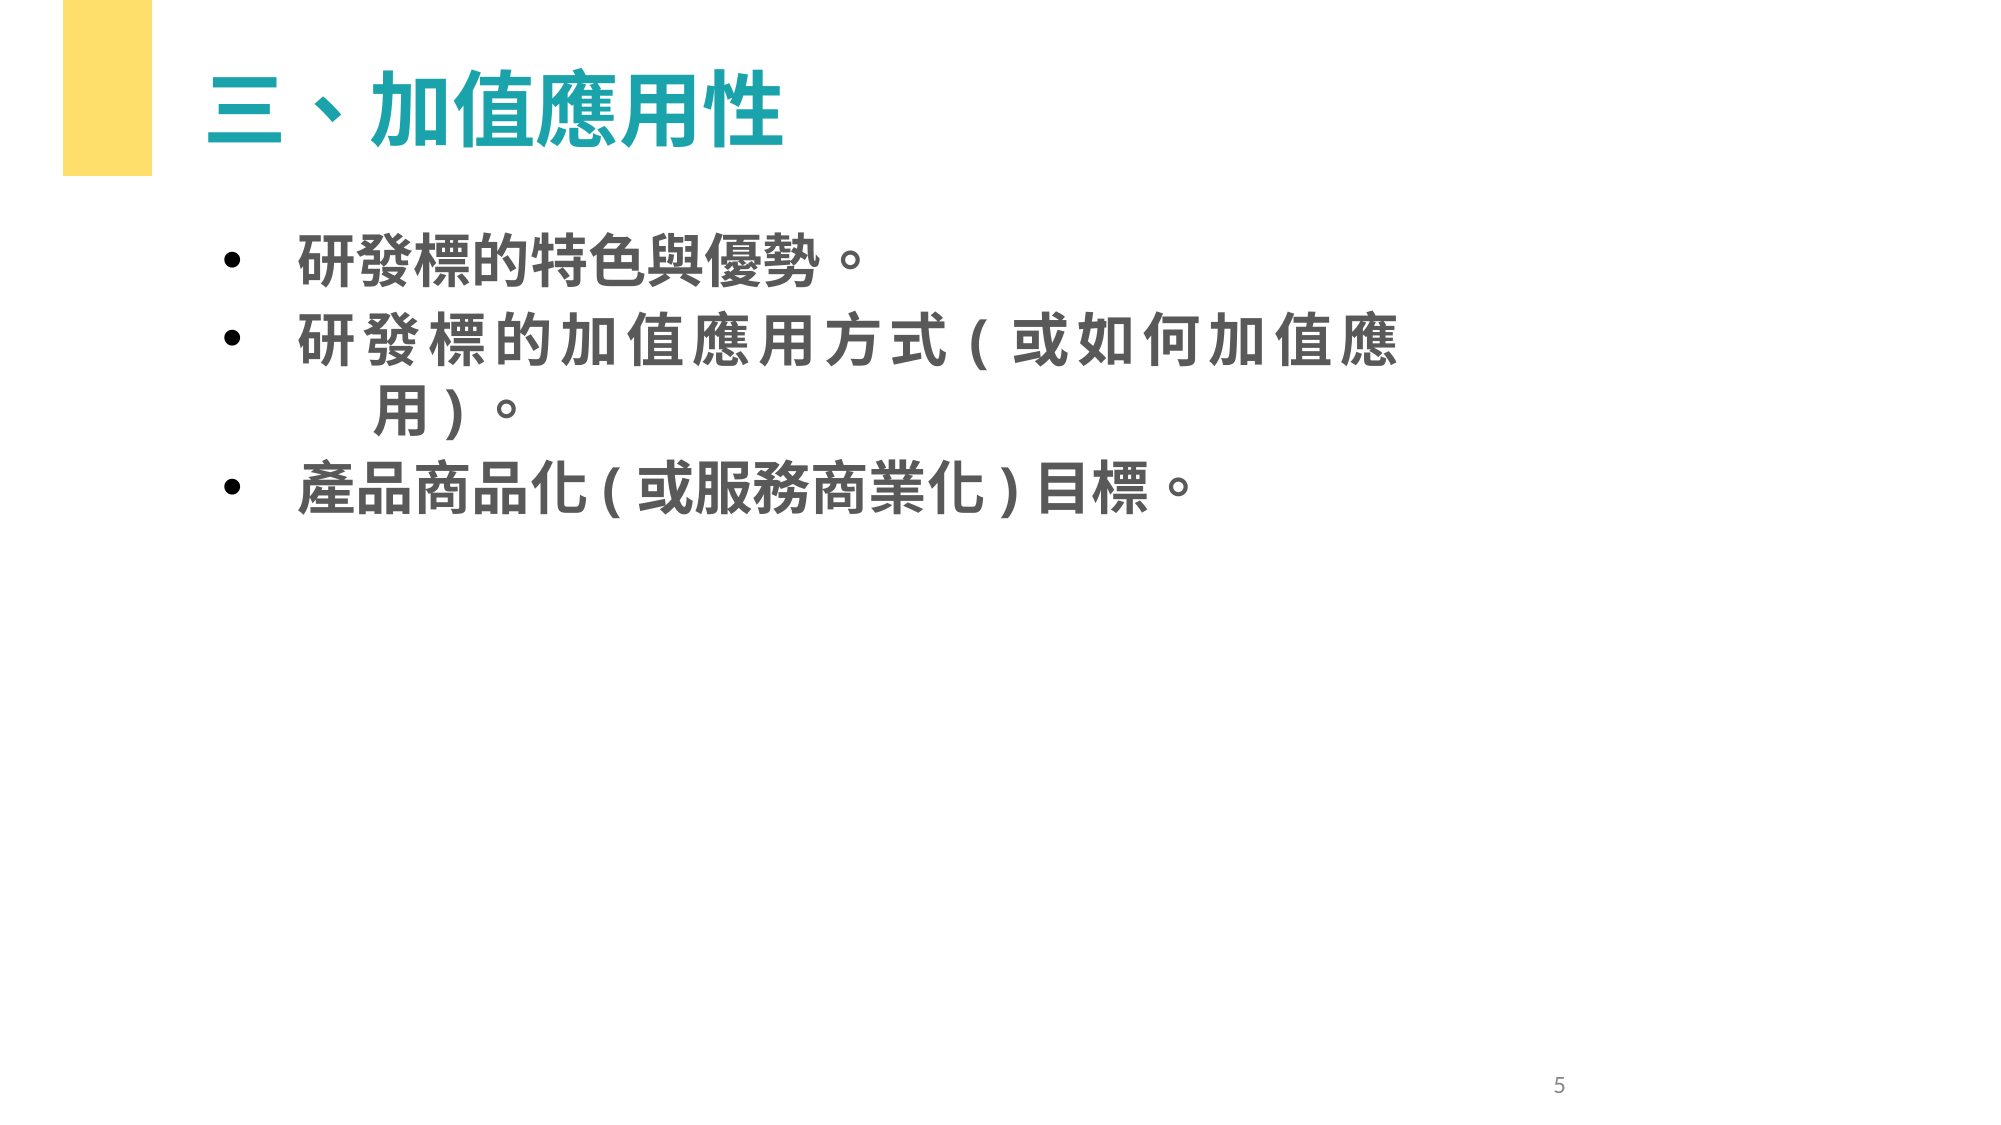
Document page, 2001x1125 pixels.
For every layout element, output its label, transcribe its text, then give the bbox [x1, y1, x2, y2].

text_box 研發標的特色與優勢。 研發標的加值應用方式(或如何加值應用)。 產品商品化(或服務商業化)目標。 [194, 217, 1420, 1017]
text_box 5 [1538, 1053, 1989, 1114]
text_box [63, 0, 152, 176]
text_box 三、加值應用性 [188, 49, 1414, 238]
